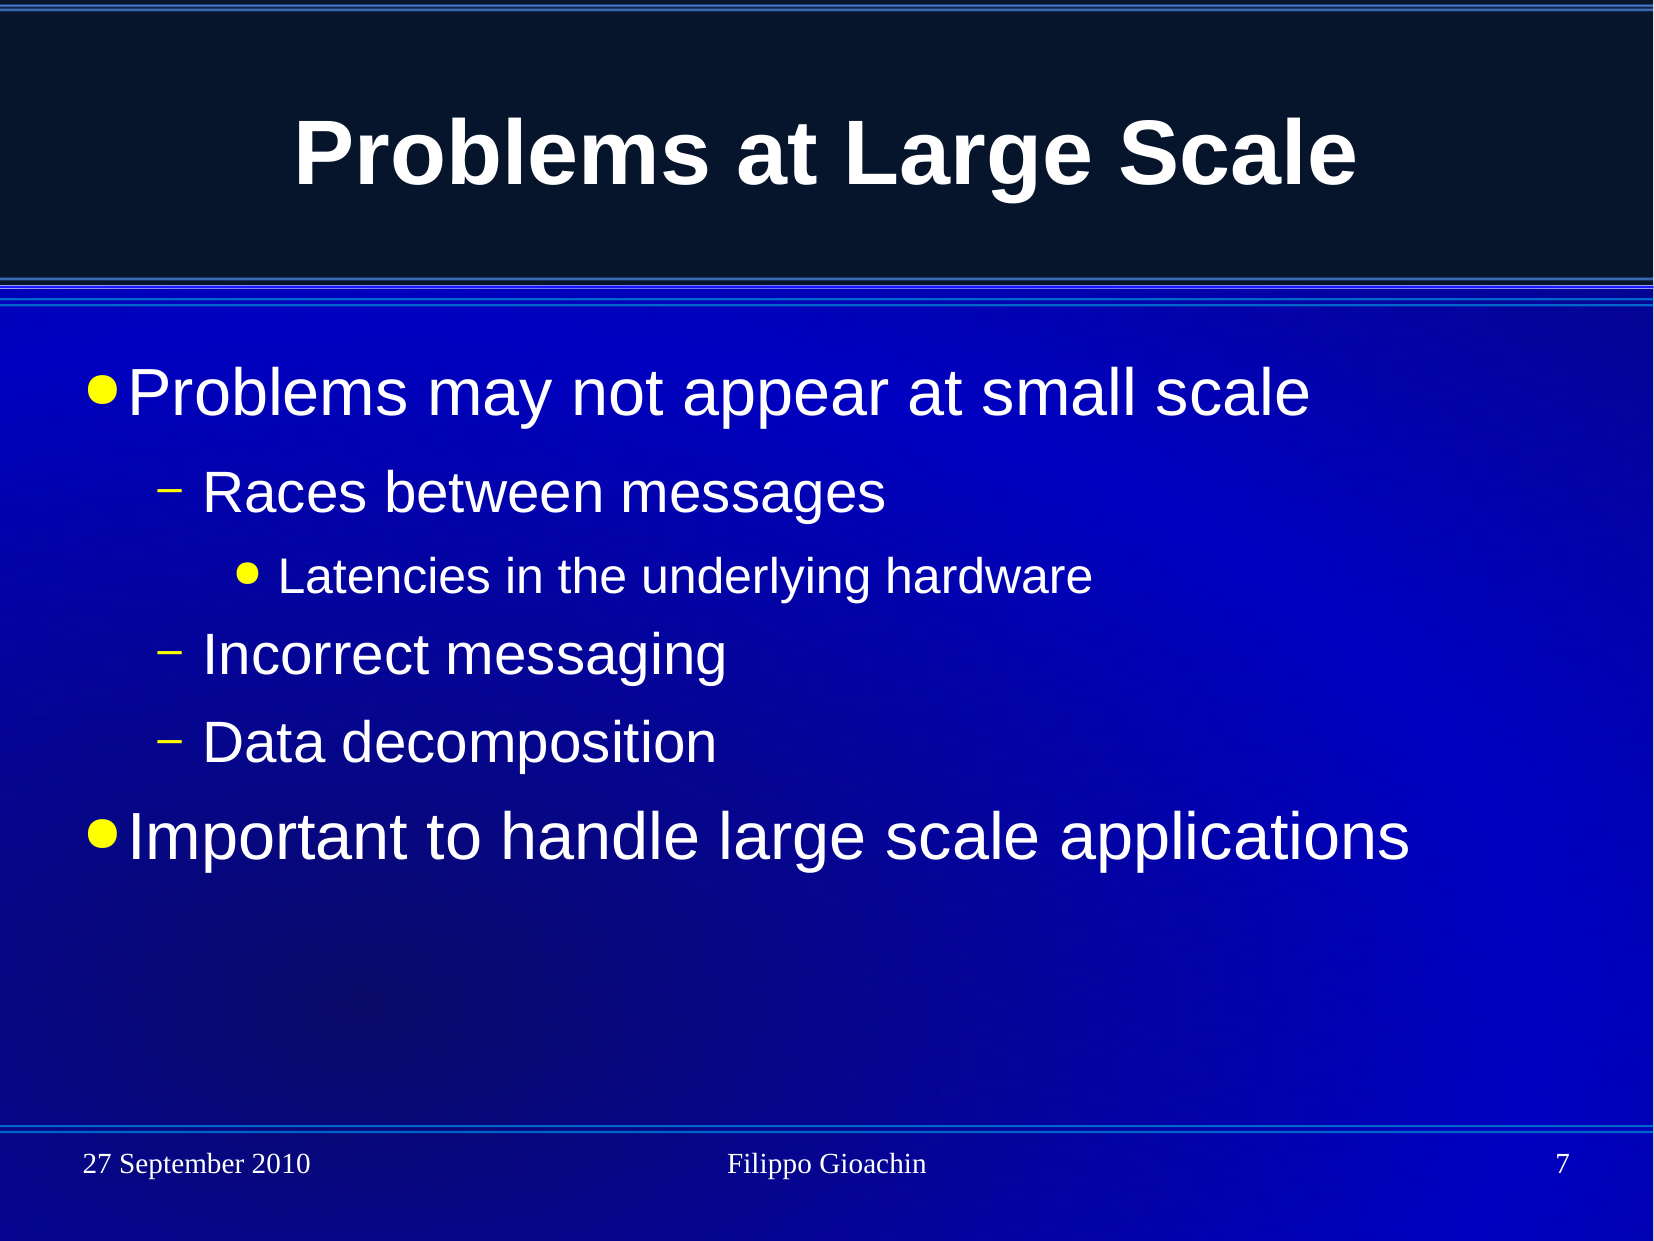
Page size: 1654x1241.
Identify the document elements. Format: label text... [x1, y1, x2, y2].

picture [0, 289, 1654, 298]
picture [0, 1134, 1654, 1241]
picture [801, 1160, 808, 1172]
picture [772, 1161, 778, 1172]
picture [0, 0, 1654, 285]
picture [270, 1160, 277, 1172]
picture [153, 1161, 159, 1172]
picture [852, 1160, 859, 1172]
picture [300, 1160, 307, 1172]
title Problems at Large Scale [82, 49, 1571, 257]
picture [787, 1161, 793, 1172]
picture [210, 1161, 217, 1172]
list Problems may not appear at small scale Races between messages Latencies in the underlying hardware Incorrect messaging Data decomposition Important to handle large scale applications [82, 355, 1571, 1160]
picture [0, 307, 1654, 1125]
